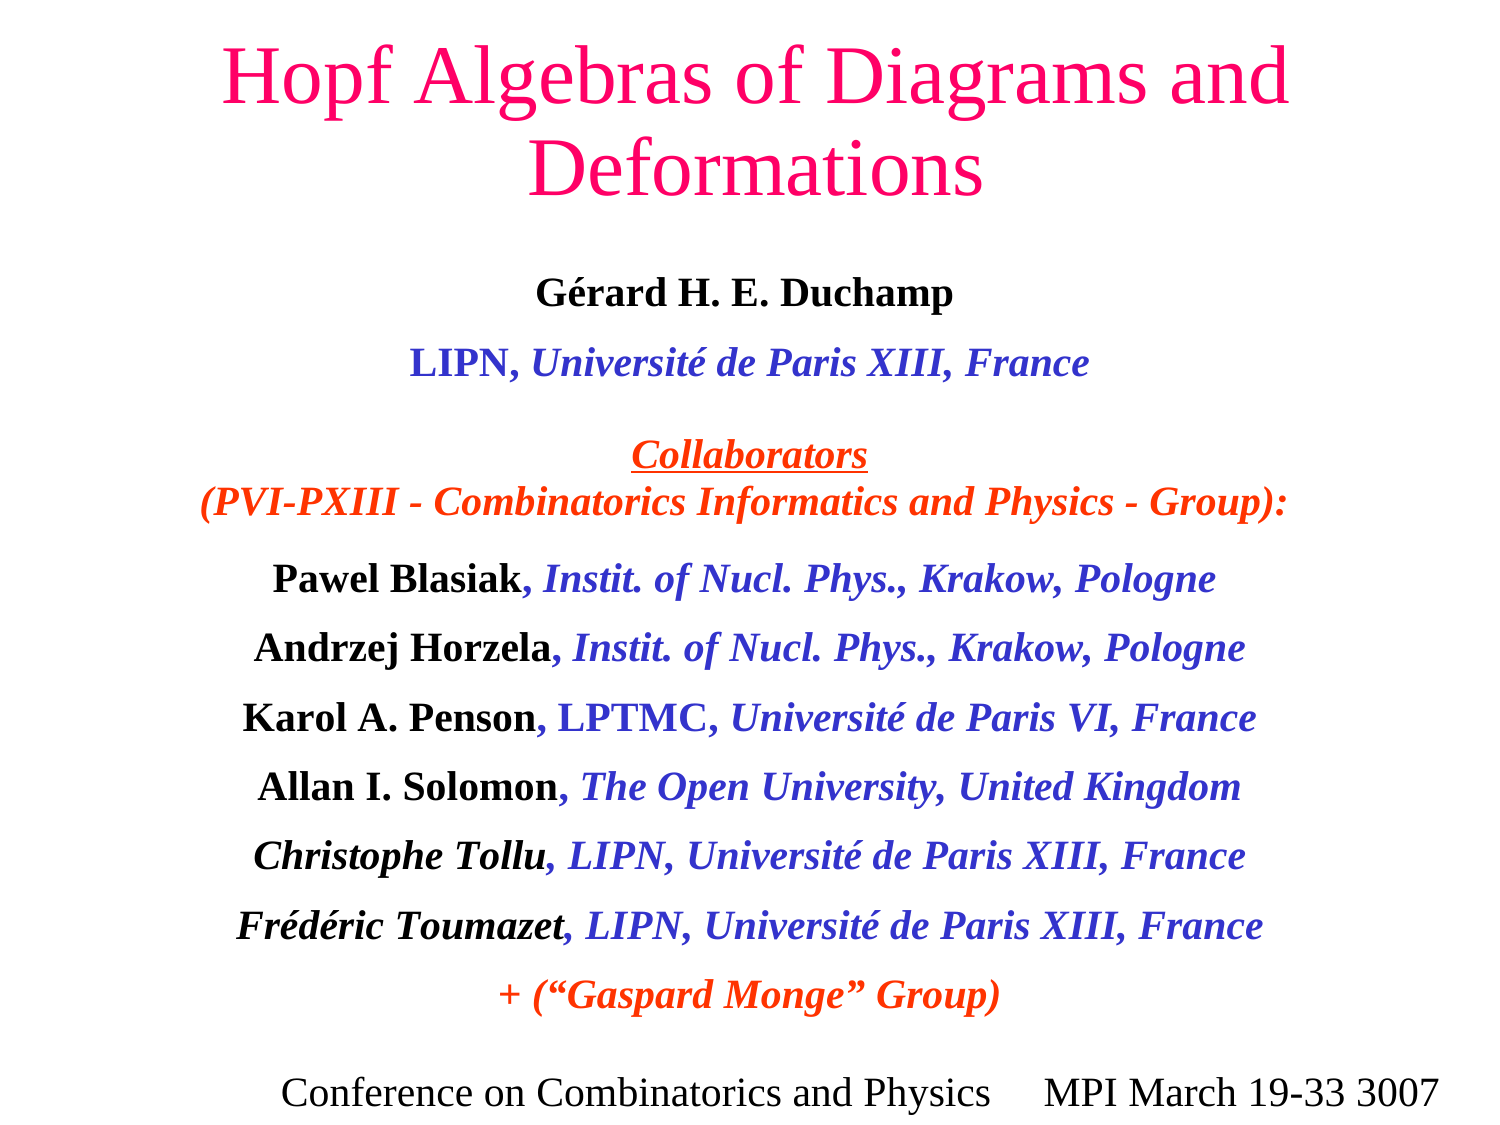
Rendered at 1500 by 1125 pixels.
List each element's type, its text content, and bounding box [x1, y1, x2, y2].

title Hopf Algebras of Diagrams and Deformations [37, 2, 1476, 238]
text_box Conference on Combinatorics and Physics MPI March 19-33 3007 [218, 1062, 1500, 1125]
text_box Gérard H. E. Duchamp LIPN, Université de Paris XIII, France Collaborators (PVI-PXIII - Combinatorics Informatics and Physics - Group): Pawel Blasiak, Instit. of Nucl. Phys., Krakow, Pologne Andrzej Horzela, Instit. of Nucl. Phys., Krakow, Pologne Karol A. Penson, LPTMC, Université de Paris VI, France Allan I. Solomon, The Open University, United Kingdom Christophe Tollu, LIPN, Université de Paris XIII, France Frédéric Toumazet, LIPN, Université de Paris XIII, France + (“Gaspard Monge” Group) [12, 238, 1488, 1026]
